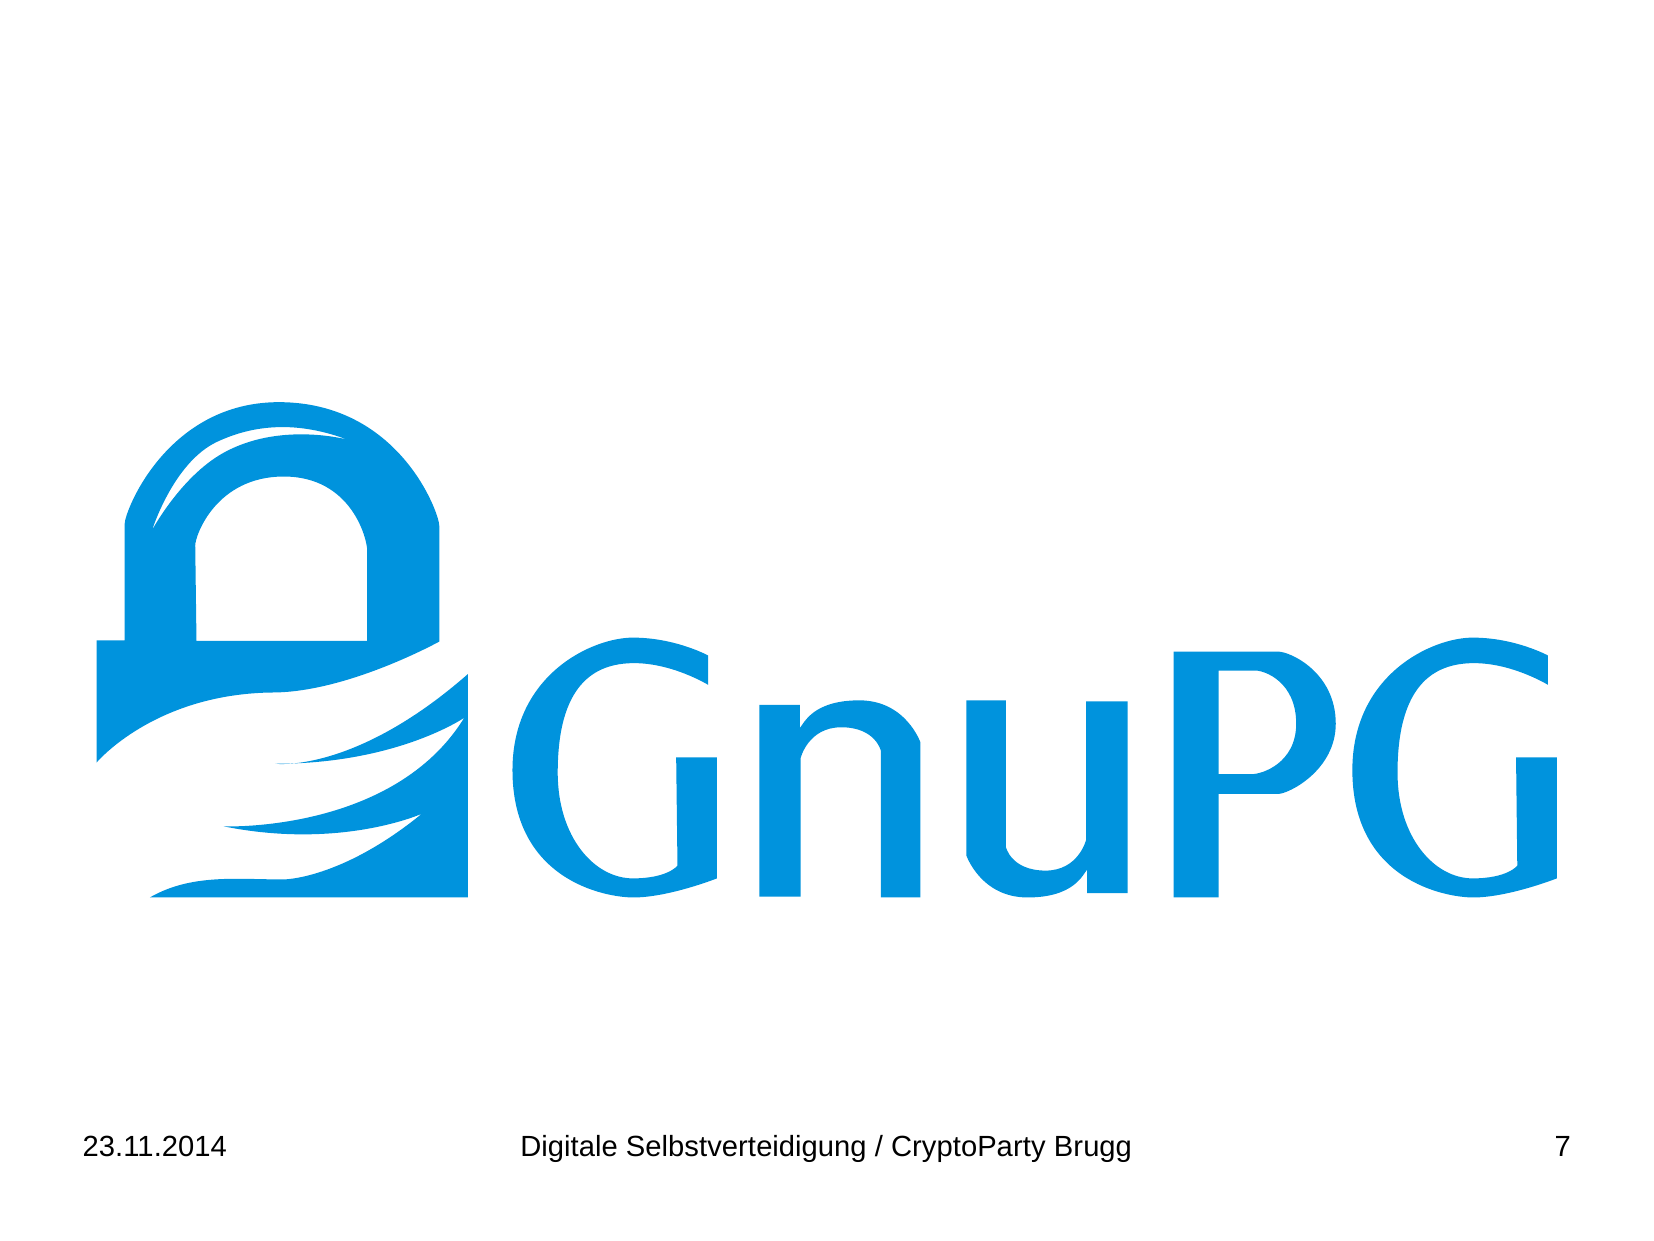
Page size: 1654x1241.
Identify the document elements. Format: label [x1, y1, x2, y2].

picture [82, 390, 1571, 910]
